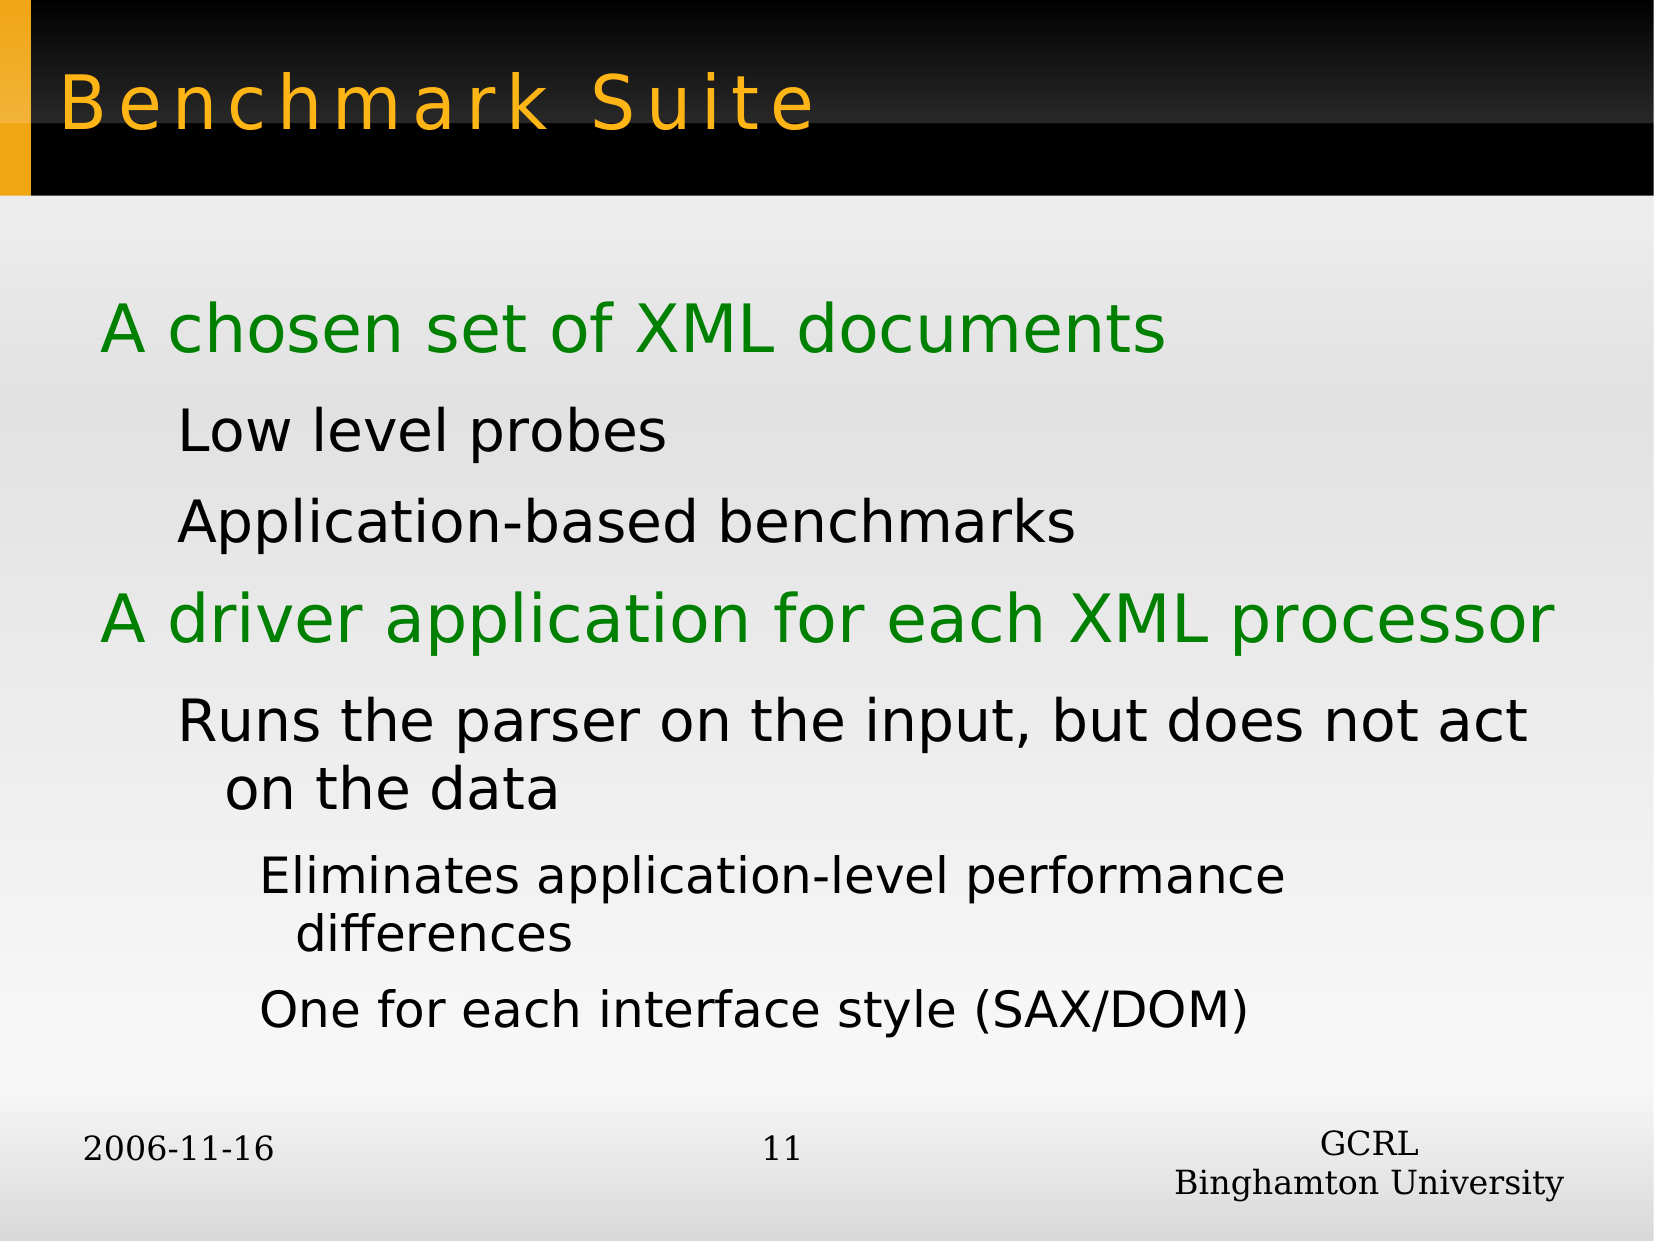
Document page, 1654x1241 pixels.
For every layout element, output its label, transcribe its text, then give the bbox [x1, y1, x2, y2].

list A chosen set of XML documents Low level probes Application-based benchmarks A driver application for each XML processor Runs the parser on the input, but does not act on the data Eliminates application-level performance differences One for each interface style (SAX/DOM) [82, 290, 1571, 1117]
picture [0, 0, 1654, 1241]
title Benchmark Suite [59, 36, 1538, 171]
